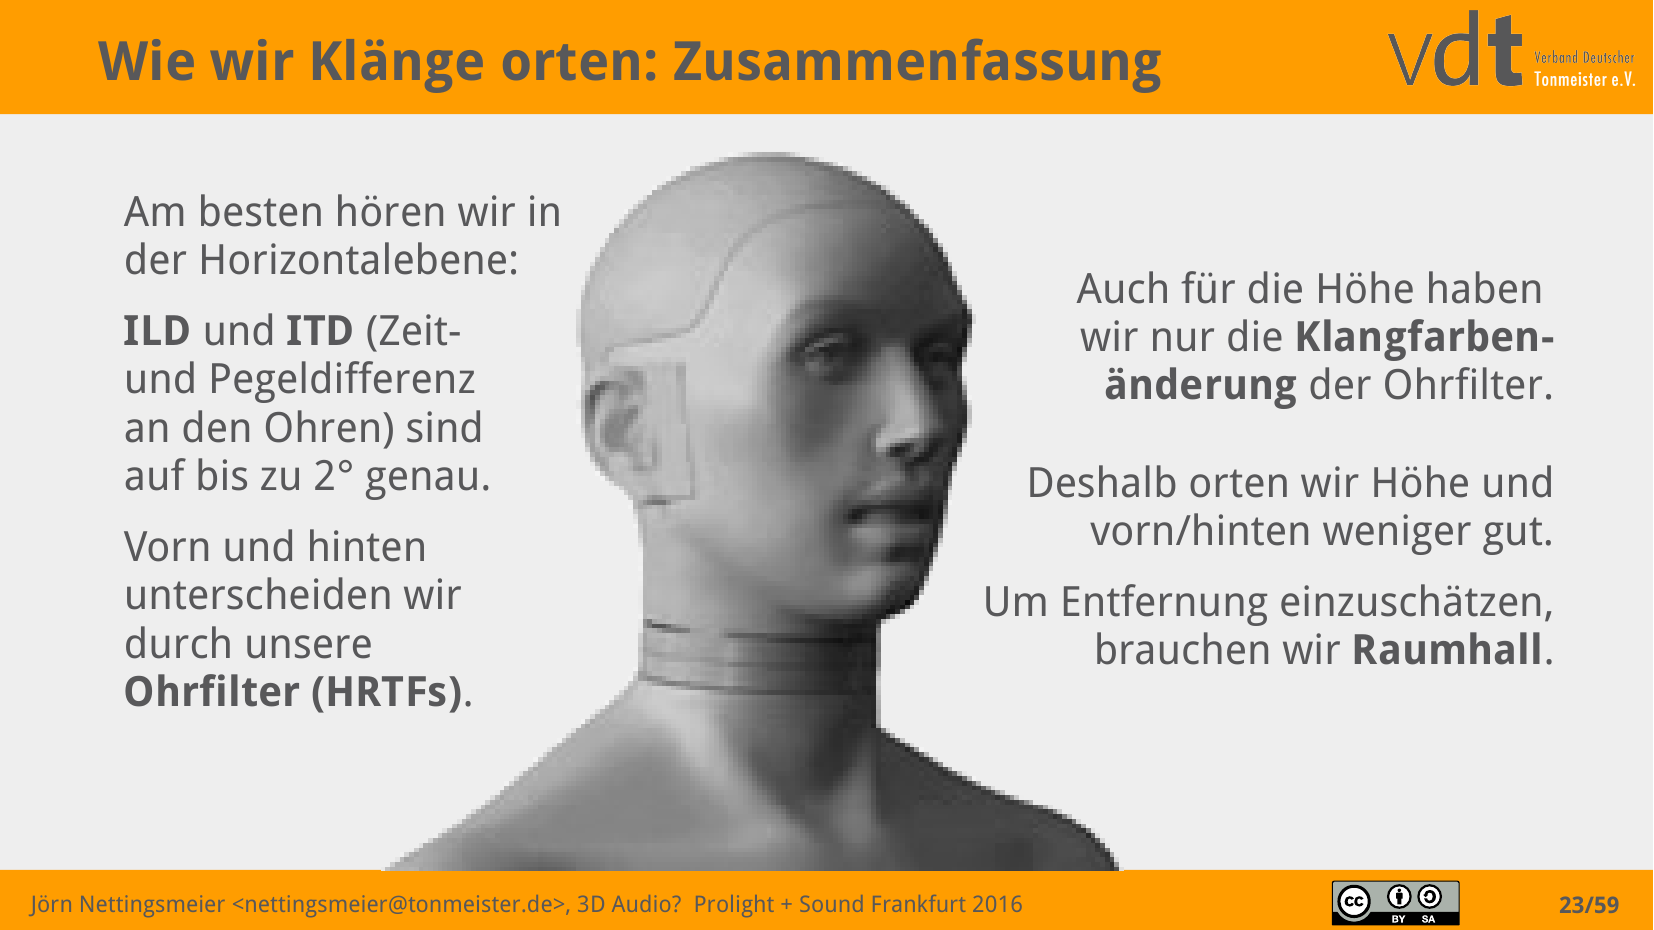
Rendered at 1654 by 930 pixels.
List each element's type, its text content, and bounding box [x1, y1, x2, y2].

list Am besten hören wir in der Horizontalebene: ILD und ITD (Zeit- und Pegeldifferenz an den Ohren) sind auf bis zu 2° genau. Vorn und hinten unterscheiden wir durch unsere Ohrfilter (HRTFs). [53, 187, 719, 890]
picture [1377, 0, 1646, 104]
picture [157, 43, 1339, 871]
title Wie wir Klänge orten: Zusammenfassung [98, 4, 1216, 119]
list Auch für die Höhe haben wir nur die Klangfarben- änderung der Ohrfilter. Deshalb orten wir Höhe und vorn/hinten weniger gut. Um Entfernung einzuschätzen, brauchen wir Raumhall. [767, 264, 1555, 930]
